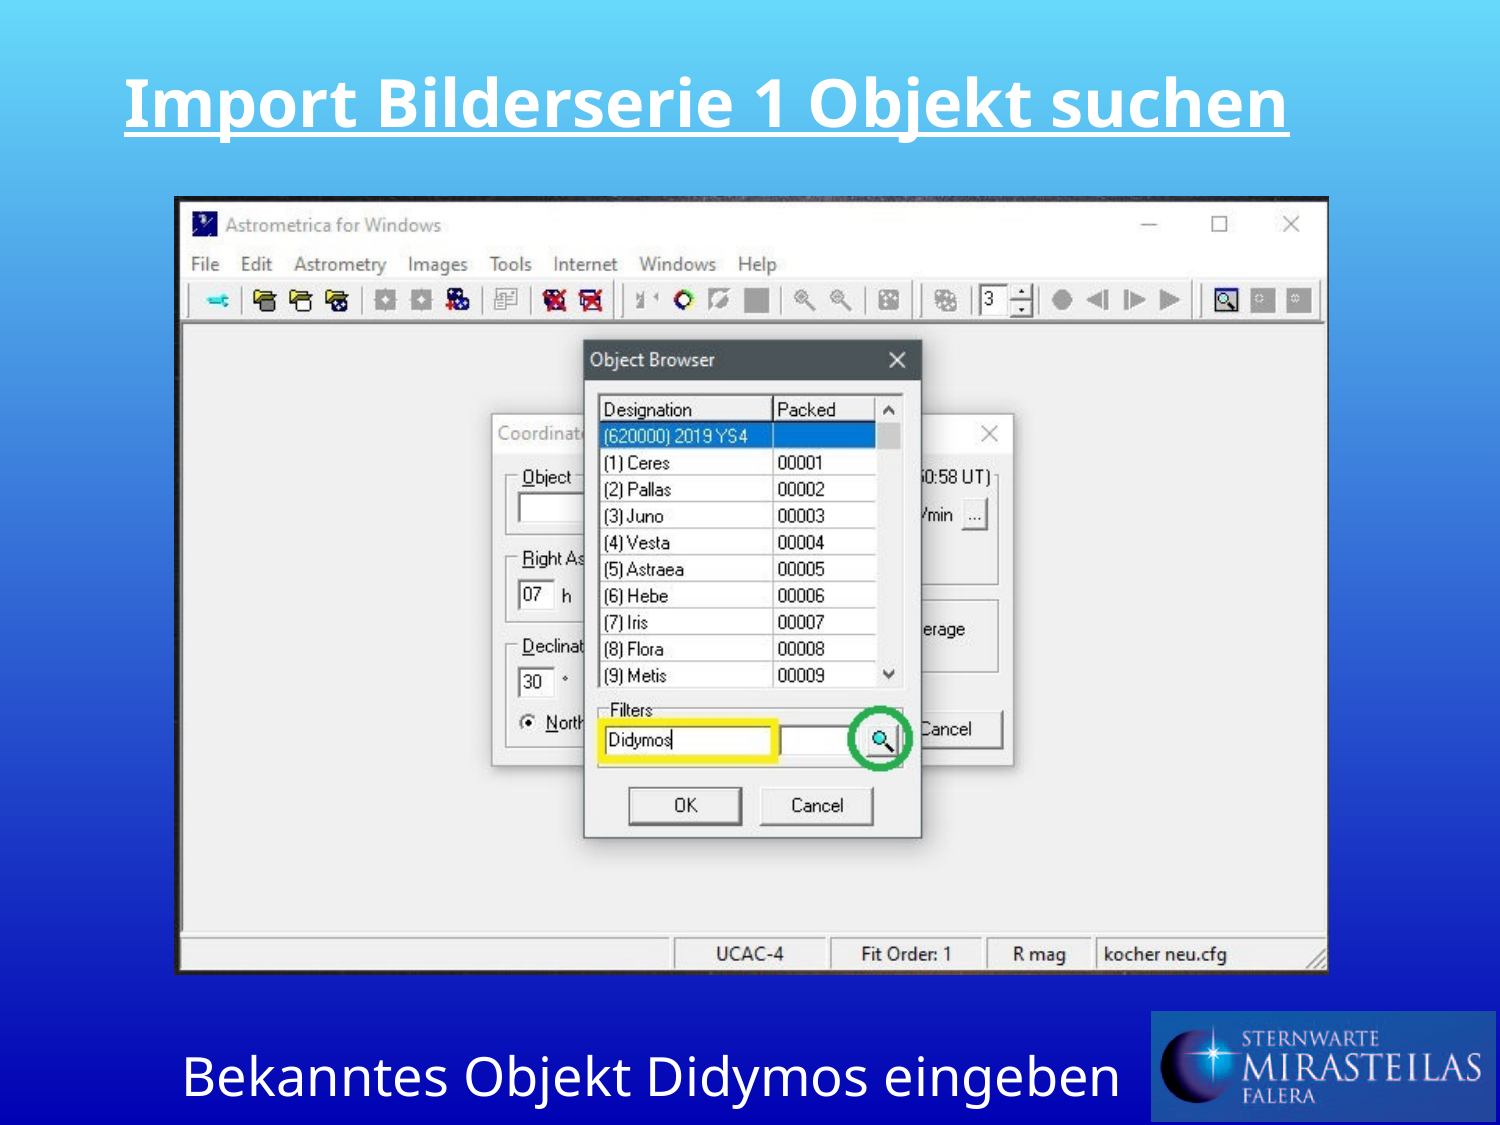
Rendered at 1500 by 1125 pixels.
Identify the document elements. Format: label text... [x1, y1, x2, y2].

text_box Import Bilderserie 1 Objekt suchen Bekanntes Objekt Didymos eingeben [94, 53, 1430, 680]
picture [174, 196, 1329, 975]
picture [1151, 1011, 1496, 1122]
